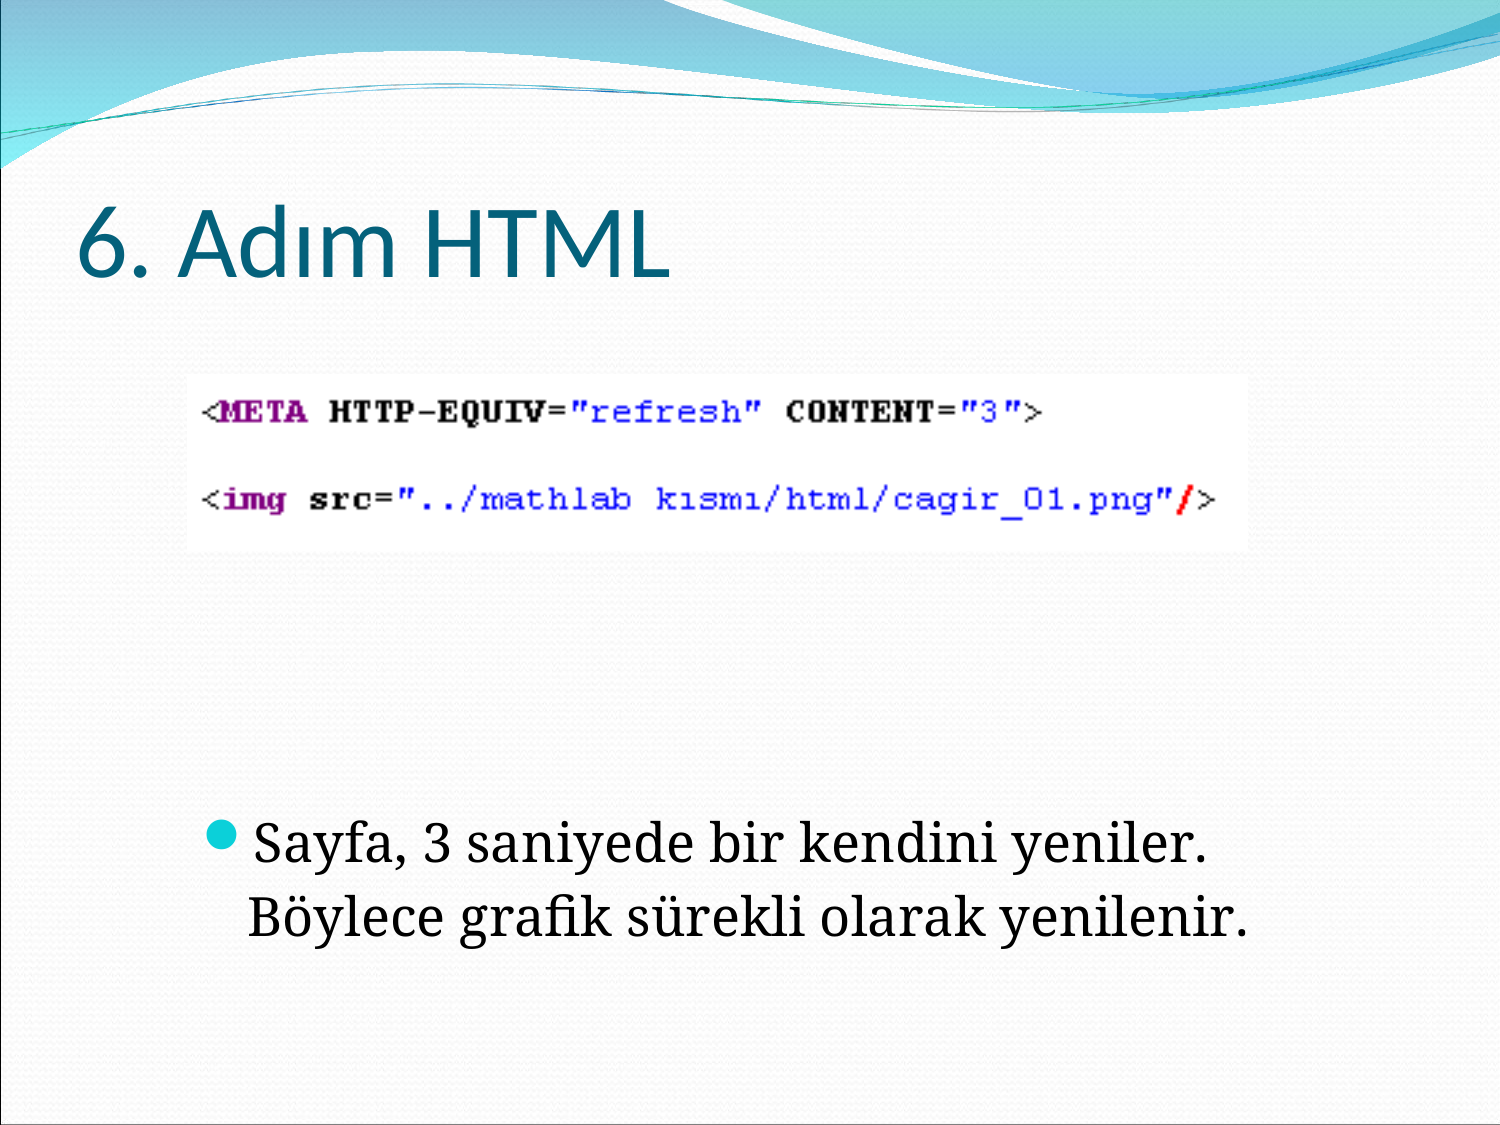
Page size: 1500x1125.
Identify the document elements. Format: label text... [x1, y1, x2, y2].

list Sayfa, 3 saniyede bir kendini yeniler. Böylece grafik sürekli olarak yenilenir. [187, 796, 1301, 1055]
title 6. Adım HTML [75, 115, 1426, 304]
picture [0, 0, 1500, 1125]
